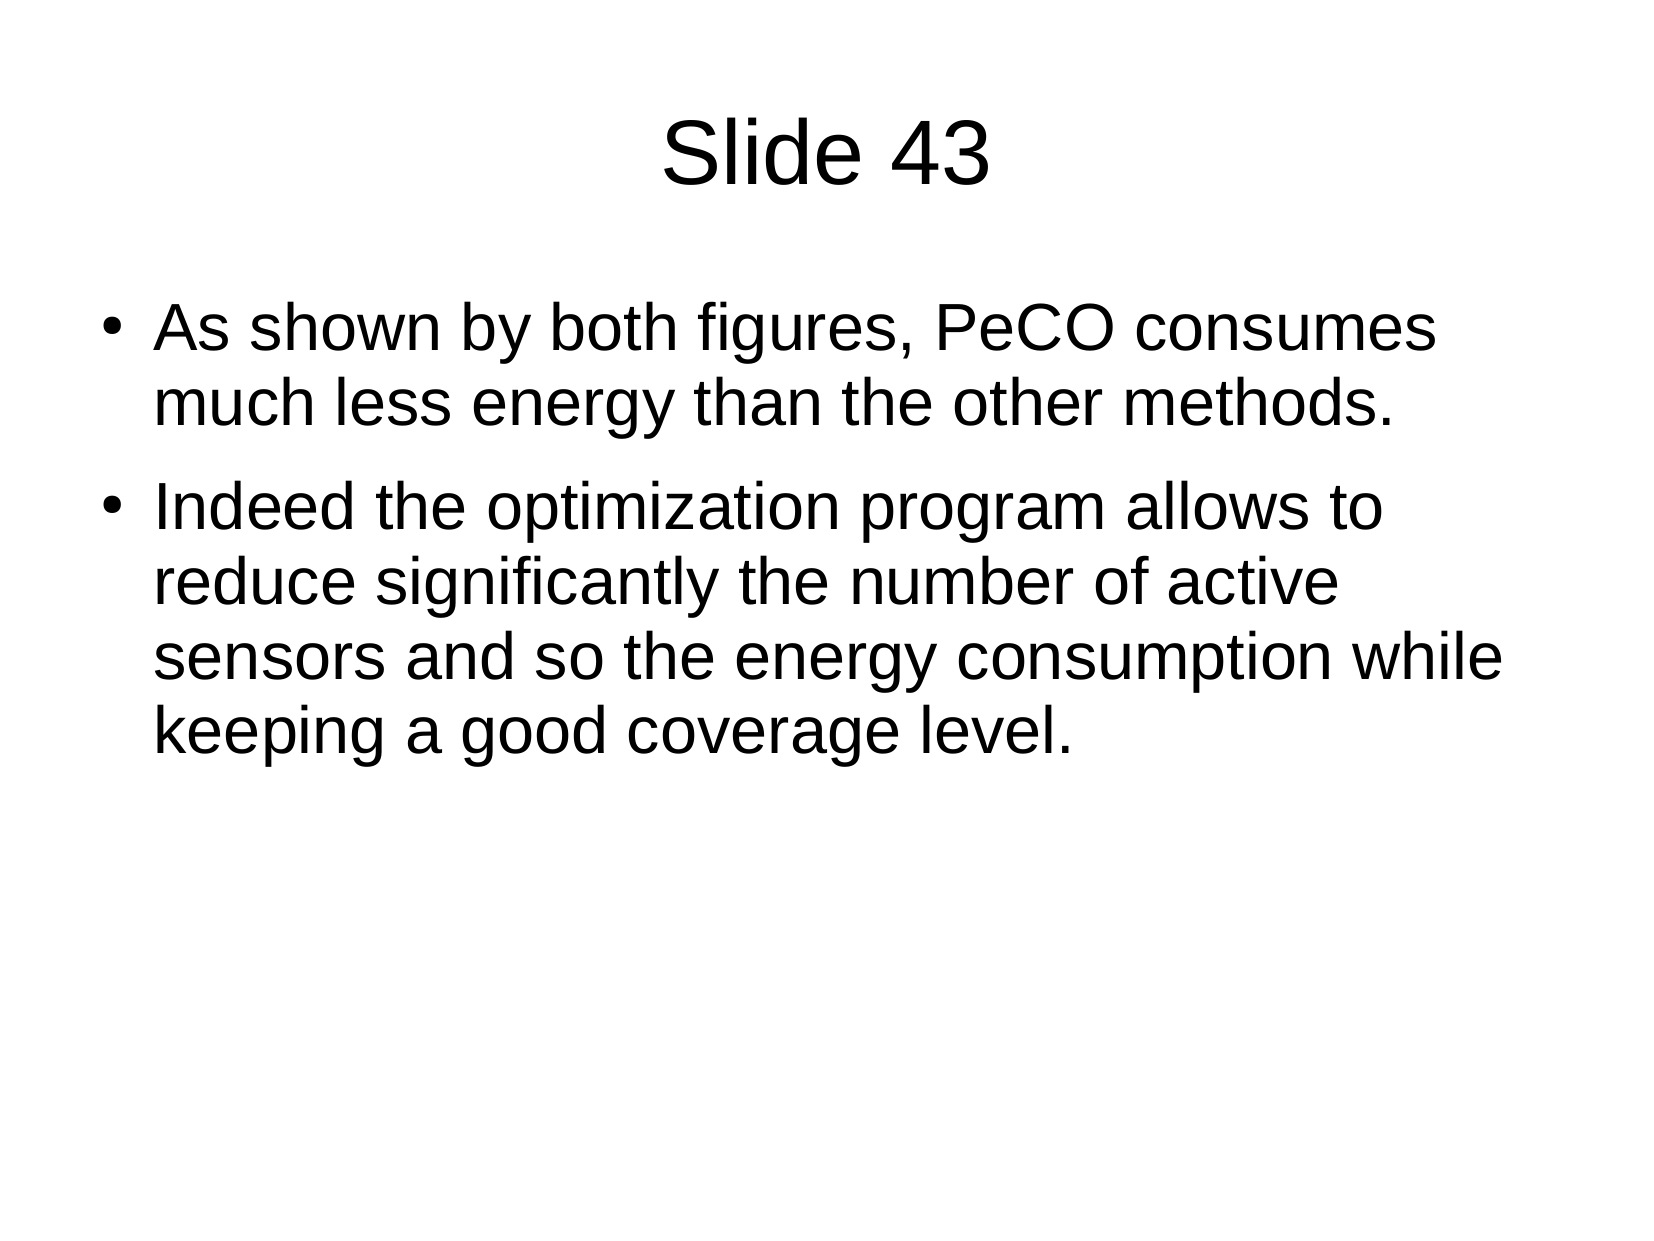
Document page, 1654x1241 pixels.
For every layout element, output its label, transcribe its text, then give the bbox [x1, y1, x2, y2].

list As shown by both figures, PeCO consumes much less energy than the other methods. Indeed the optimization program allows to reduce significantly the number of active sensors and so the energy consumption while keeping a good coverage level. [82, 290, 1538, 1010]
title Slide 43 [82, 49, 1571, 257]
